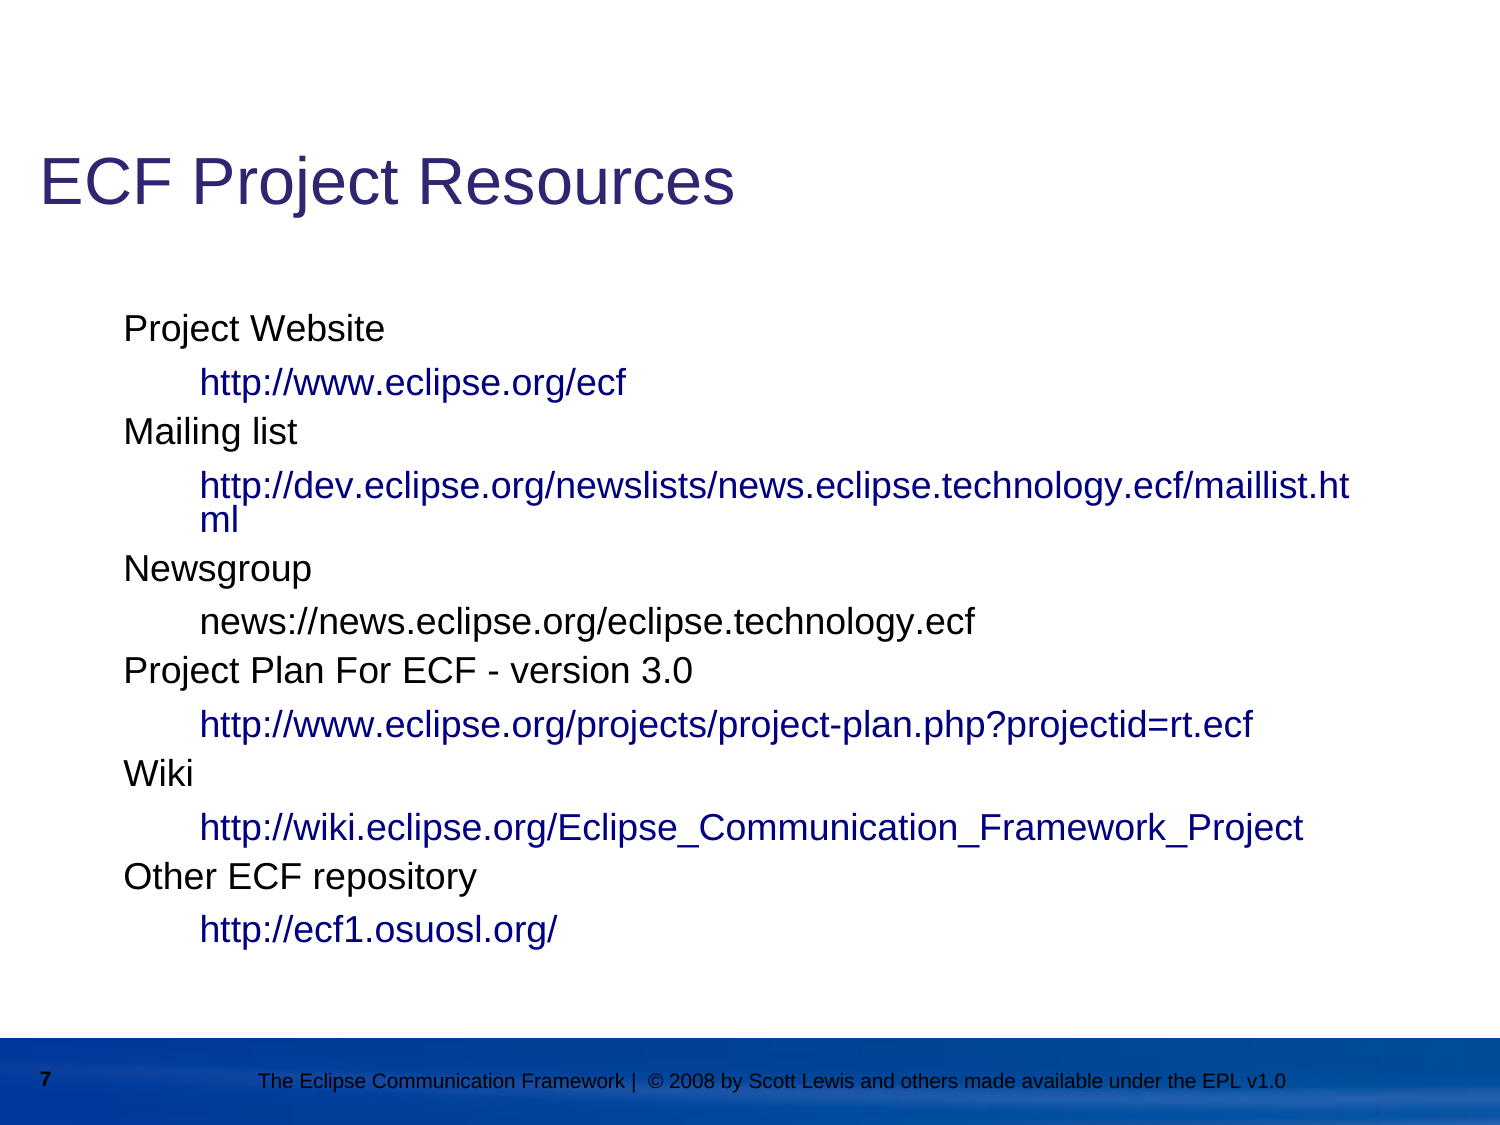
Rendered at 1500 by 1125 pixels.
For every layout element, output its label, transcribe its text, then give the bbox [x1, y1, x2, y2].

list Project Website http://www.eclipse.org/ecf Mailing list http://dev.eclipse.org/newslists/news.eclipse.technology.ecf/maillist.html Newsgroup news://news.eclipse.org/eclipse.technology.ecf Project Plan For ECF - version 3.0 http://www.eclipse.org/projects/project-plan.php?projectid=rt.ecf Wiki http://wiki.eclipse.org/Eclipse_Communication_Framework_Project Other ECF repository http://ecf1.osuosl.org/ [108, 299, 1378, 1010]
picture [0, 1038, 1500, 1125]
title ECF Project Resources [25, 142, 1378, 234]
